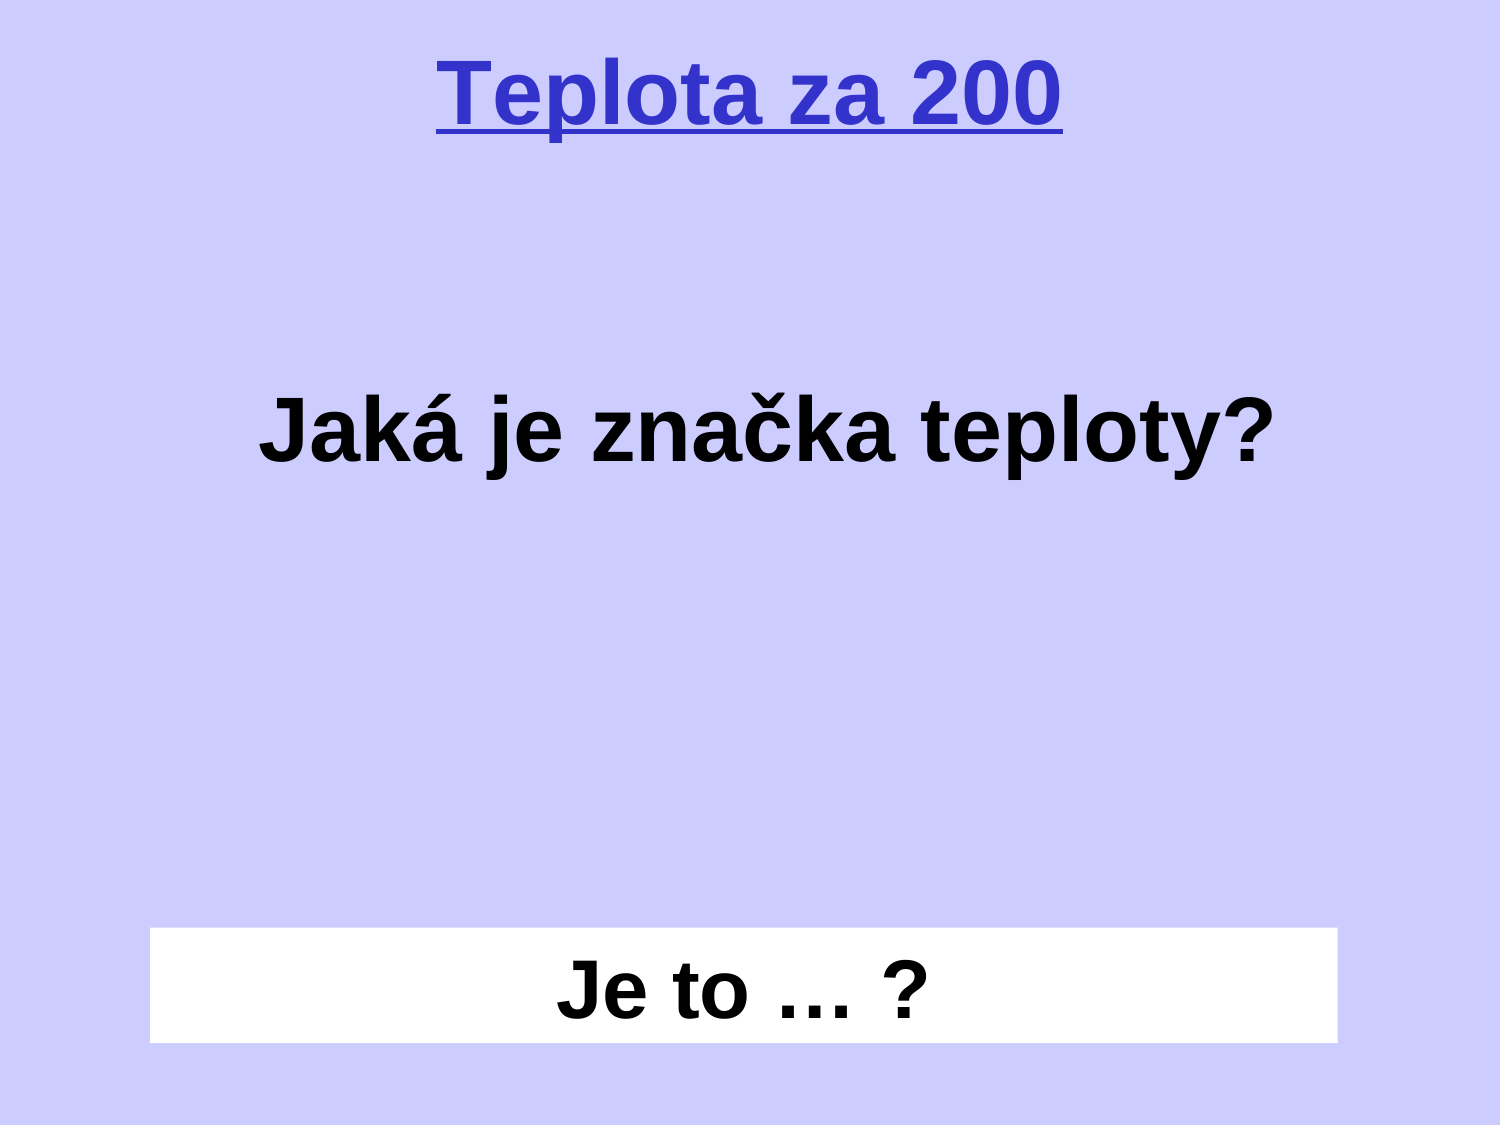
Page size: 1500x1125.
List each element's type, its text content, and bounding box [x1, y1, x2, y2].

text_box Je to … ? [150, 927, 1338, 1044]
text_box Teplota za 200 [0, 24, 1500, 151]
text_box Jaká je značka teploty? [112, 361, 1426, 488]
